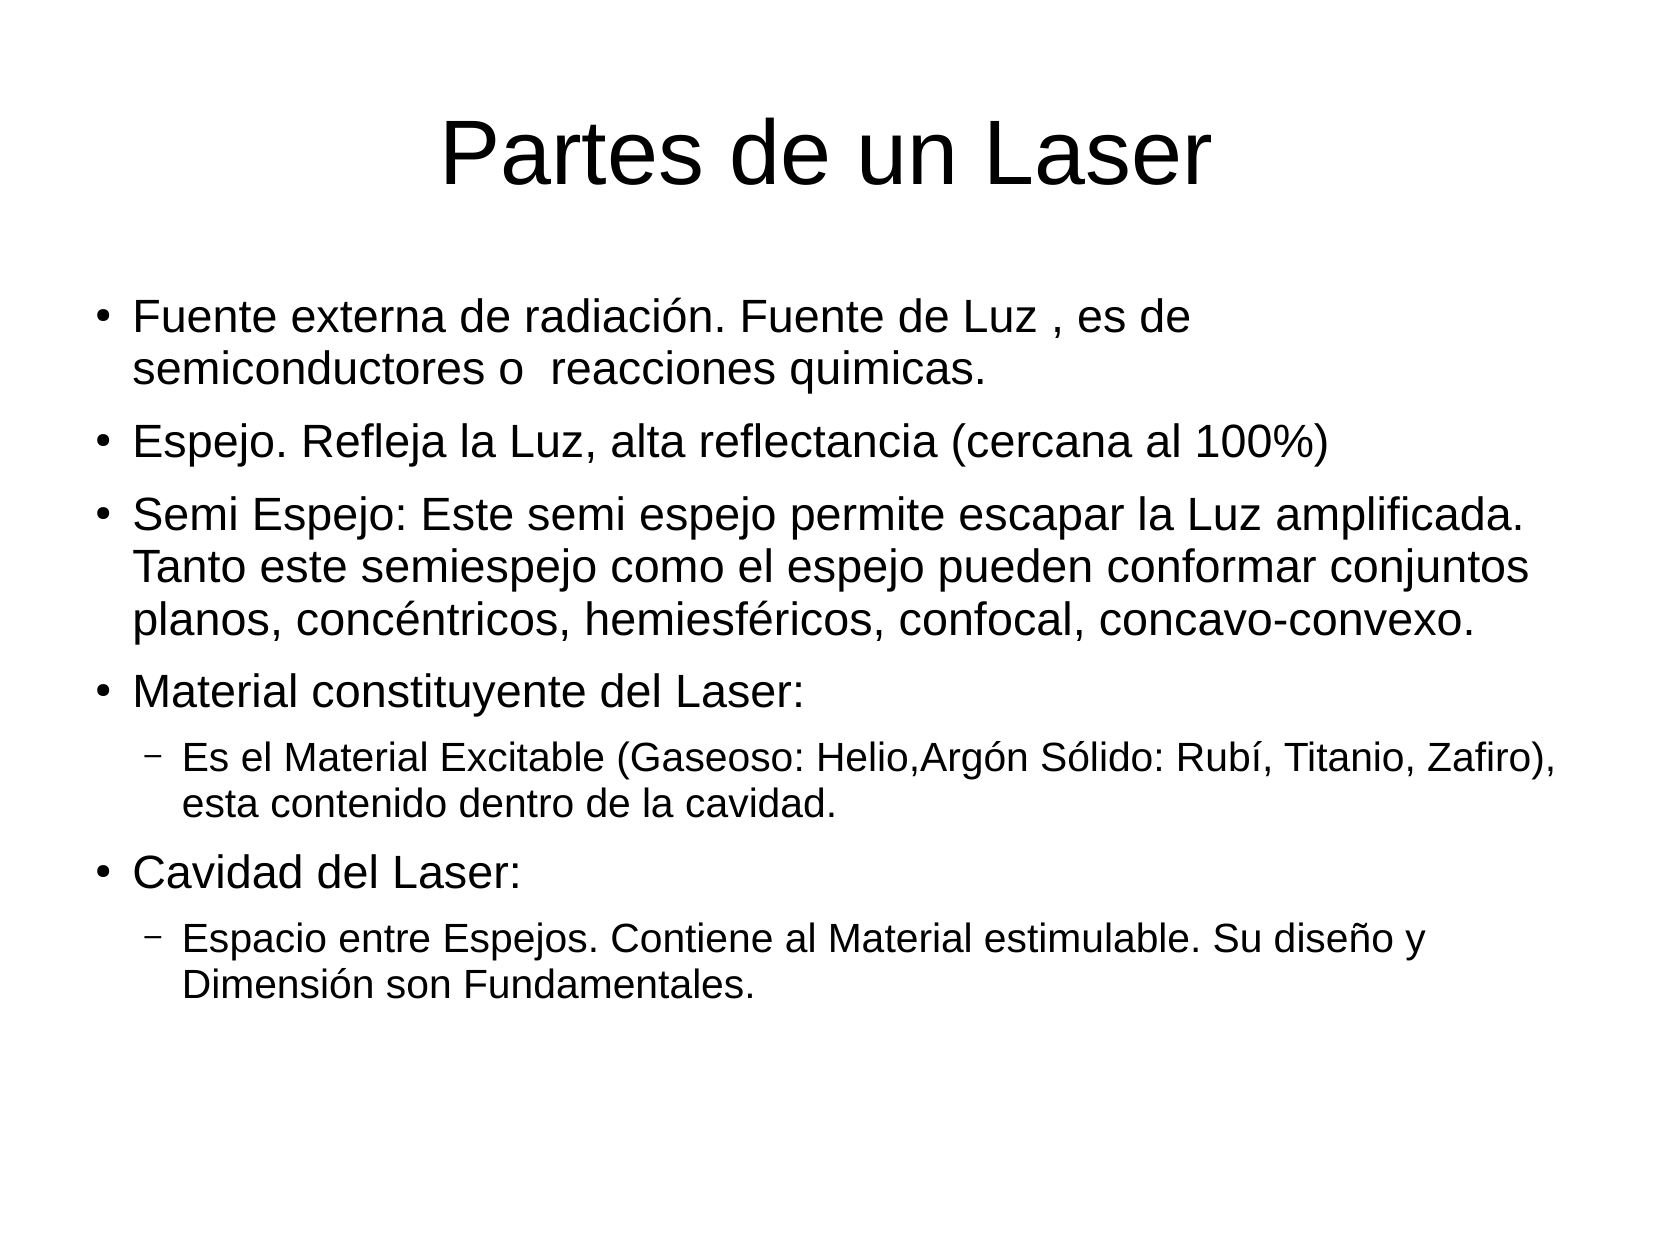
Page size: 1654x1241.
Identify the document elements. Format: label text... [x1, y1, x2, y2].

list Fuente externa de radiación. Fuente de Luz , es de semiconductores o reacciones quimicas. Espejo. Refleja la Luz, alta reflectancia (cercana al 100%) Semi Espejo: Este semi espejo permite escapar la Luz amplificada. Tanto este semiespejo como el espejo pueden conformar conjuntos planos, concéntricos, hemiesféricos, confocal, concavo-convexo. Material constituyente del Laser: Es el Material Excitable (Gaseoso: Helio,Argón Sólido: Rubí, Titanio, Zafiro), esta contenido dentro de la cavidad. Cavidad del Laser: Espacio entre Espejos. Contiene al Material estimulable. Su diseño y Dimensión son Fundamentales. [82, 290, 1571, 1010]
title Partes de un Laser [82, 49, 1571, 257]
